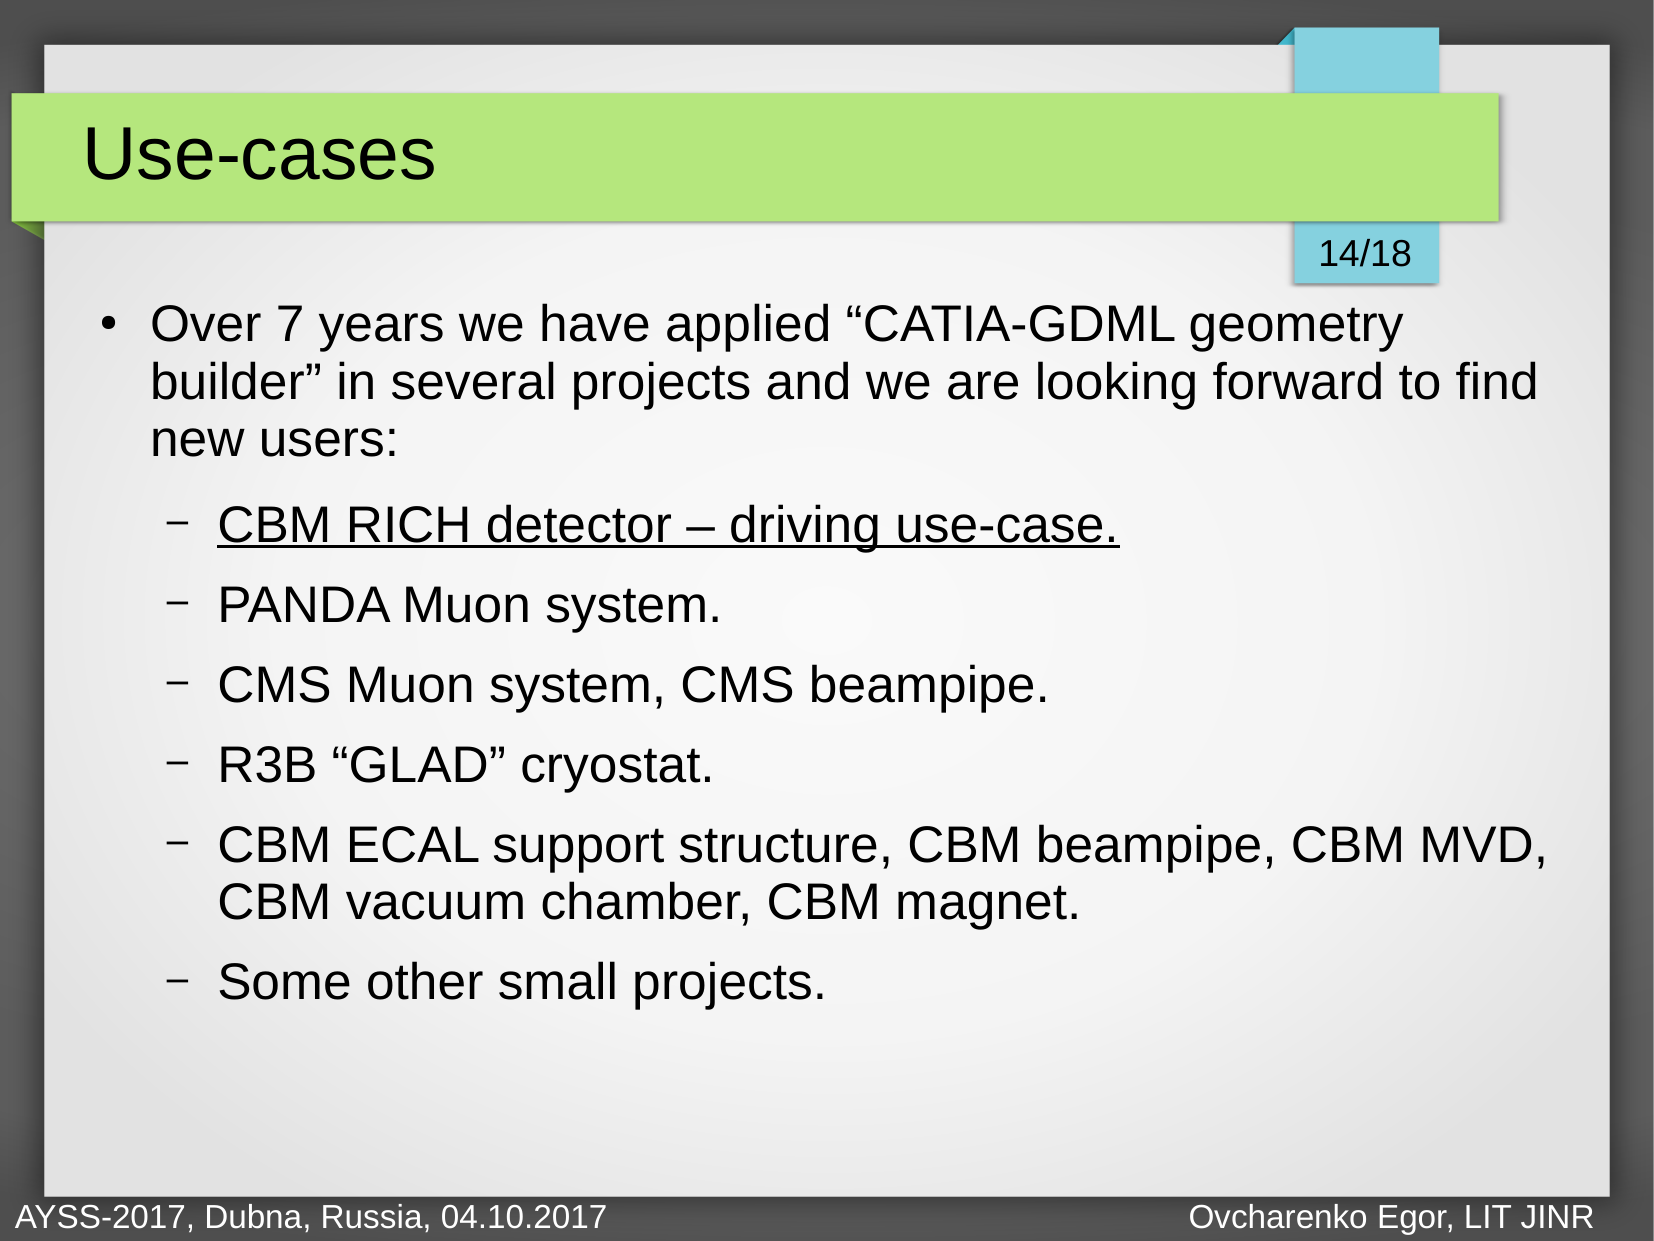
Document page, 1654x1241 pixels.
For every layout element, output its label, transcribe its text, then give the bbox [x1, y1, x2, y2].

text_box 14/18 [1290, 225, 1441, 282]
picture [0, 0, 1654, 1241]
list Over 7 years we have applied “CATIA-GDML geometry builder” in several projects and we are looking forward to find new users: CBM RICH detector – driving use-case. PANDA Muon system. CMS Muon system, CMS beampipe. R3B “GLAD” cryostat. CBM ECAL support structure, CBM beampipe, CBM MVD, CBM vacuum chamber, CBM magnet. Some other small projects. [82, 295, 1571, 1015]
title Use-cases [82, 94, 1264, 213]
text_box AYSS-2017, Dubna, Russia, 04.10.2017 Ovcharenko Egor, LIT JINR [0, 1190, 1613, 1241]
